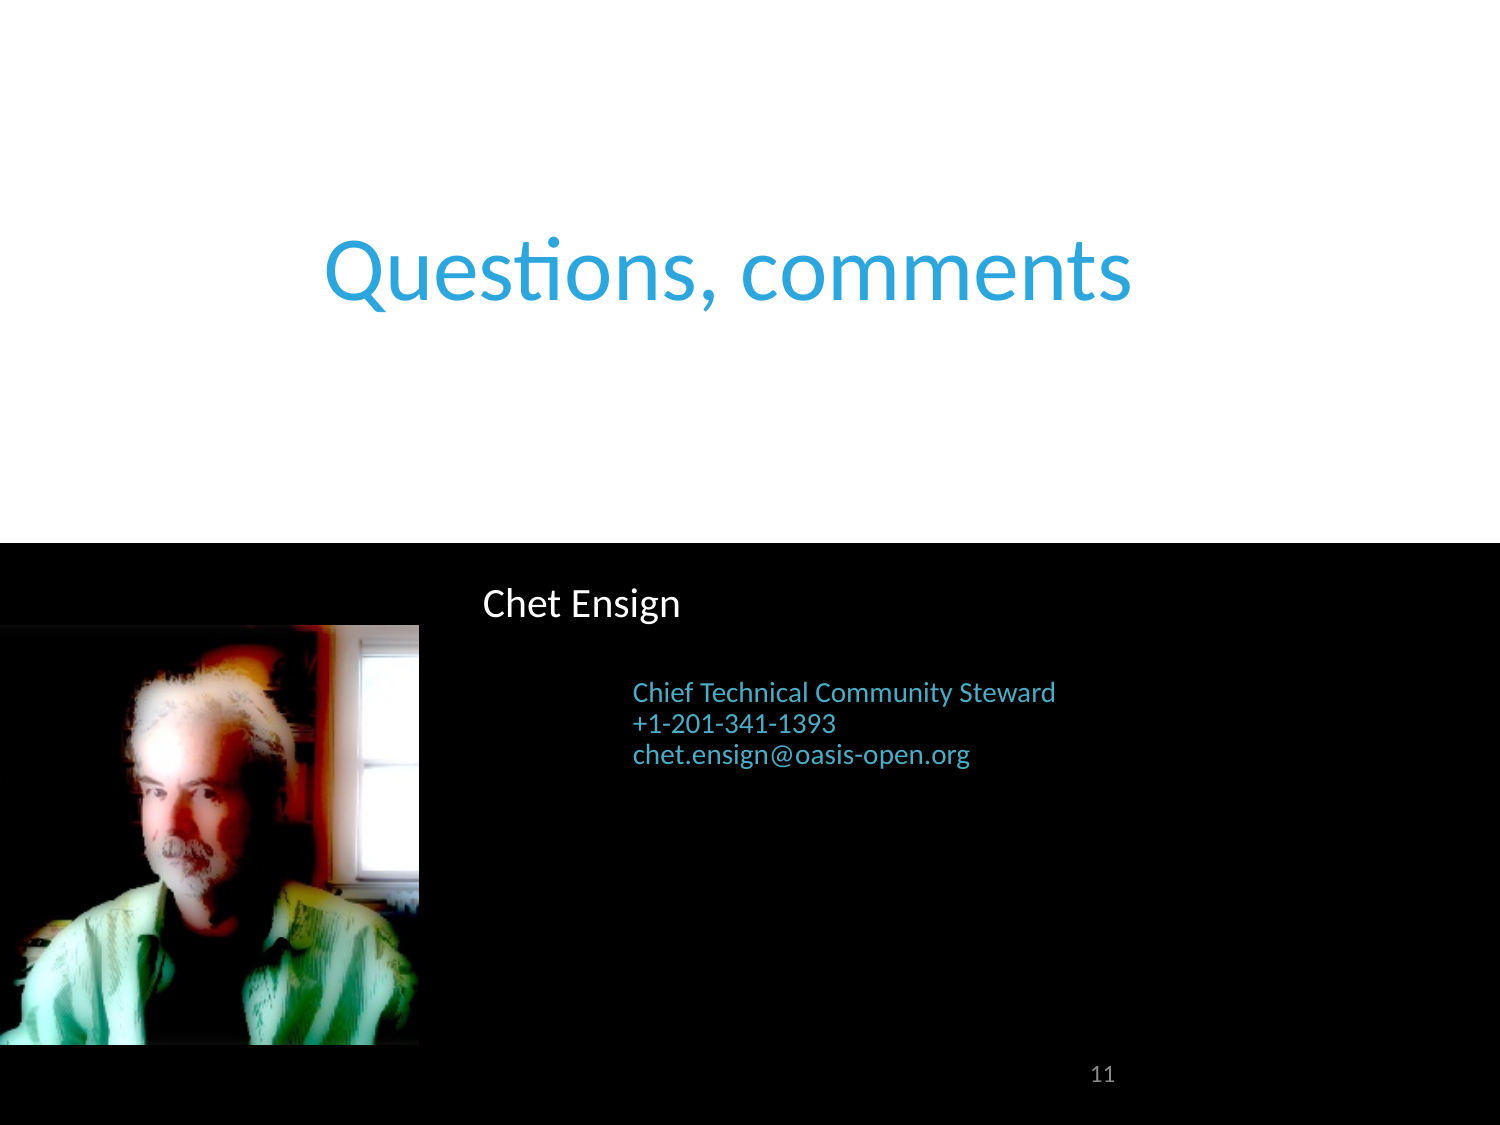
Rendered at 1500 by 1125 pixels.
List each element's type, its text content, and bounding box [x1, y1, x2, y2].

text_box Chet Ensign Chief Technical Community Steward +1-201-341-1393 chet.ensign@oasis-open.org [468, 574, 1353, 779]
picture [0, 625, 419, 1045]
text_box Questions, comments [309, 201, 1500, 327]
text_box 11 [1074, 1042, 1426, 1103]
text_box [0, 543, 1500, 1125]
